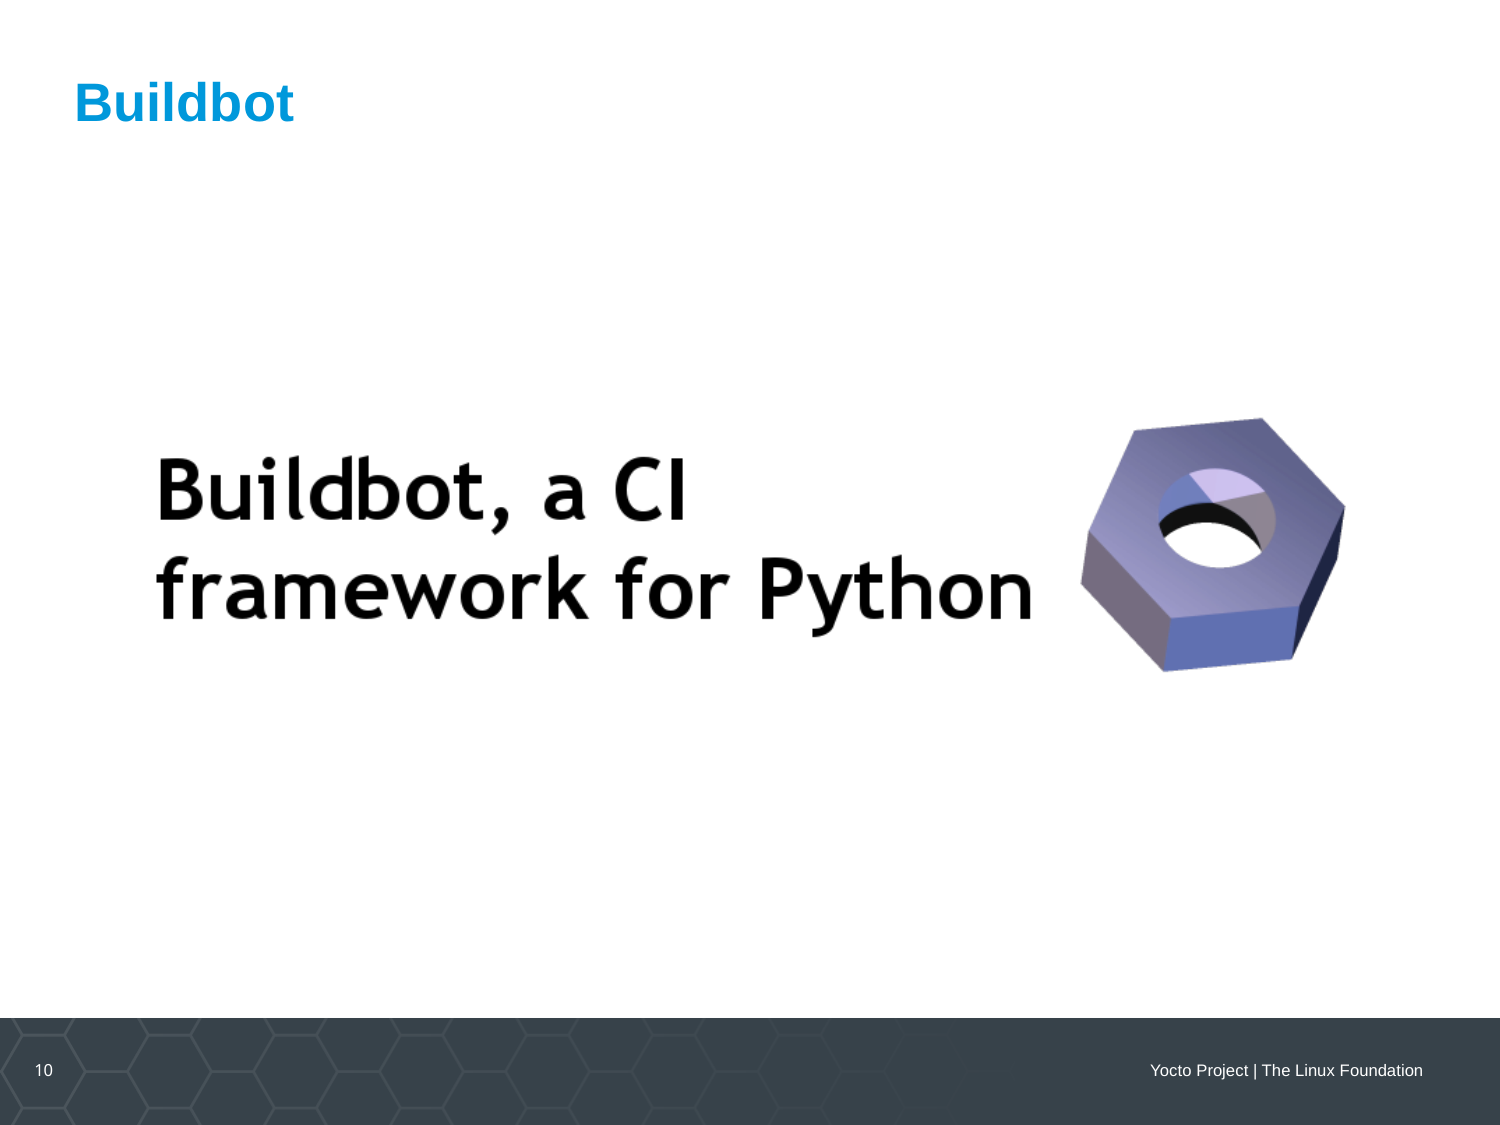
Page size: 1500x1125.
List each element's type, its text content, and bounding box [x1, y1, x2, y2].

text_box Buildbot [74, 67, 1424, 213]
picture [0, 0, 1500, 1125]
